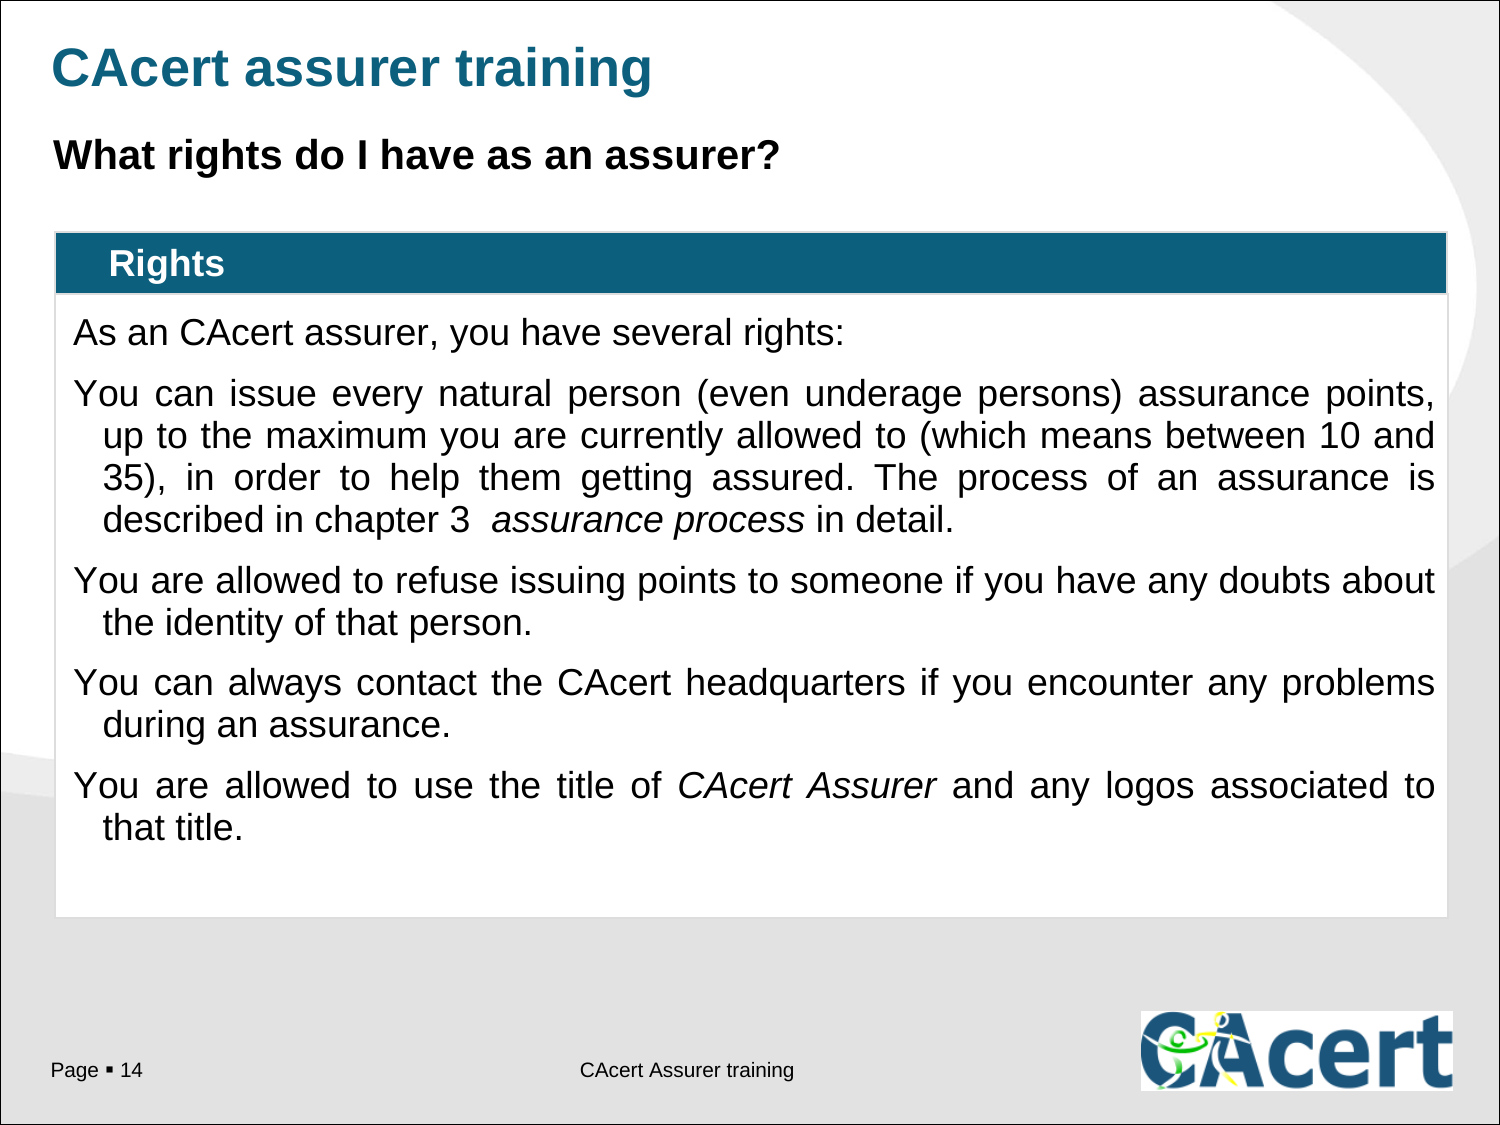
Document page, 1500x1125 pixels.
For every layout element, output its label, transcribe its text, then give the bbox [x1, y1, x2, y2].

picture [1, 1, 1499, 1124]
text_box Rights [55, 232, 1447, 294]
text_box What rights do I have as an assurer? [53, 125, 1448, 185]
title CAcert assurer training [51, 19, 1450, 118]
text_box As an CAcert assurer, you have several rights: You can issue every natural person (even underage persons) assurance points, up to the maximum you are currently allowed to (which means between 10 and 35), in order to help them getting assured. The process of an assurance is described in chapter 3 assurance process in detail. You are allowed to refuse issuing points to someone if you have any doubts about the identity of that person. You can always contact the CAcert headquarters if you encounter any problems during an assurance. You are allowed to use the title of CAcert Assurer and any logos associated to that title. [55, 294, 1448, 919]
